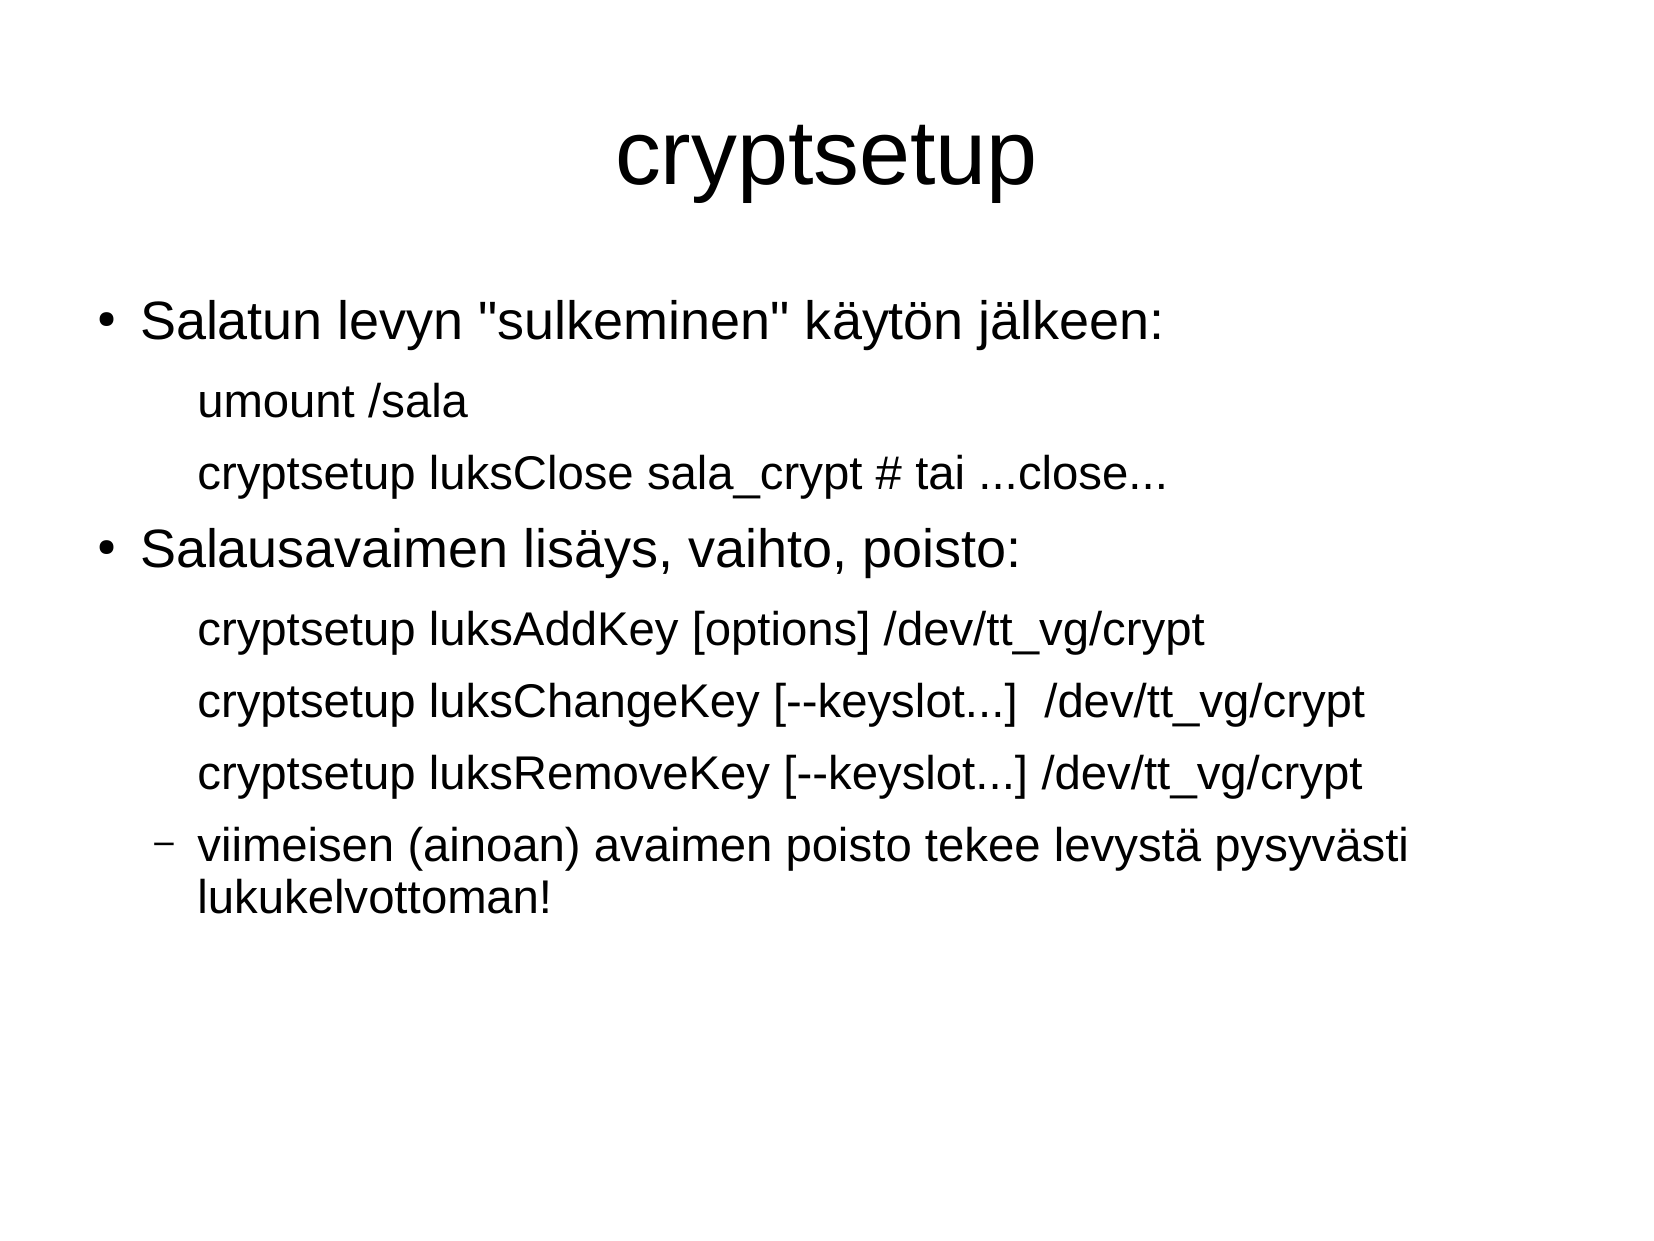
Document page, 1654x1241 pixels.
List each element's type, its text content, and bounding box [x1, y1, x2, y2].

list Salatun levyn "sulkeminen" käytön jälkeen: umount /sala cryptsetup luksClose sala_crypt # tai ...close... Salausavaimen lisäys, vaihto, poisto: cryptsetup luksAddKey [options] /dev/tt_vg/crypt cryptsetup luksChangeKey [--keyslot...] /dev/tt_vg/crypt cryptsetup luksRemoveKey [--keyslot...] /dev/tt_vg/crypt viimeisen (ainoan) avaimen poisto tekee levystä pysyvästi lukukelvottoman! [82, 290, 1571, 1010]
title cryptsetup [82, 49, 1571, 257]
